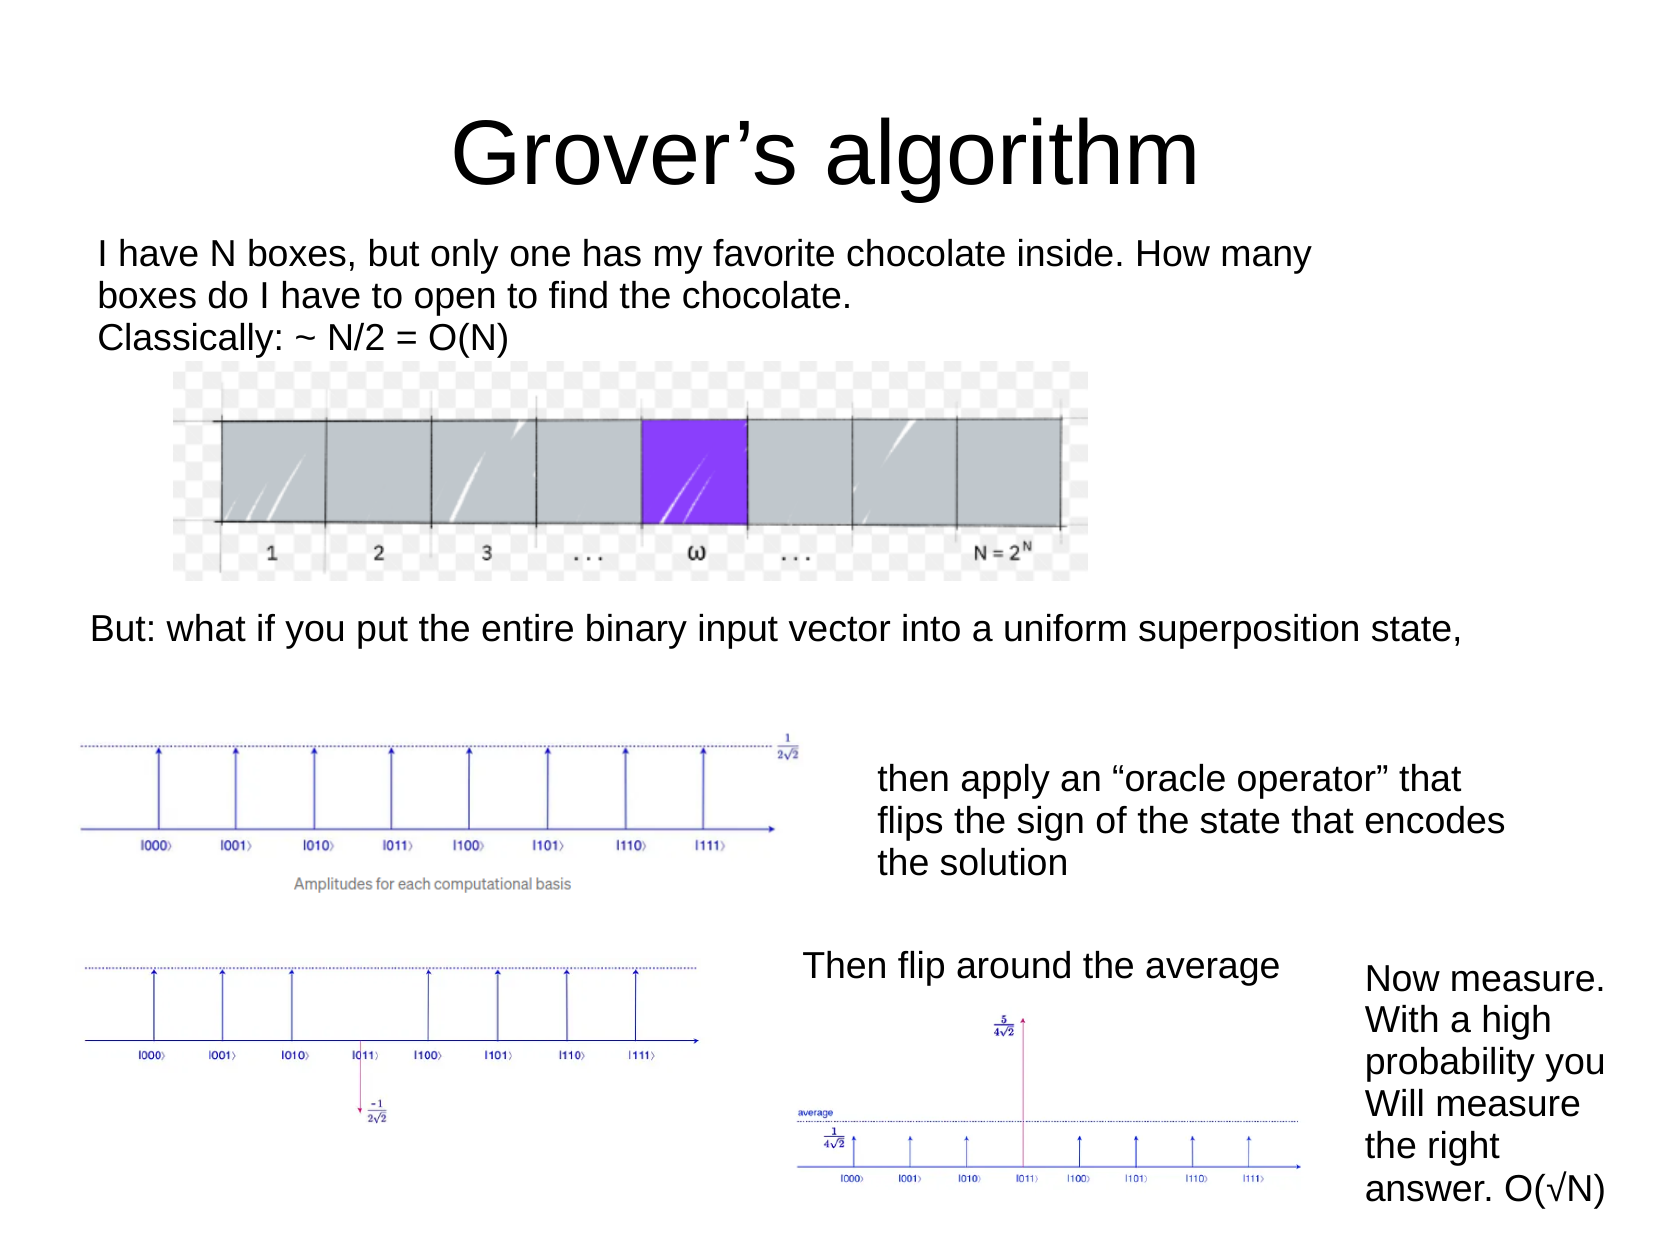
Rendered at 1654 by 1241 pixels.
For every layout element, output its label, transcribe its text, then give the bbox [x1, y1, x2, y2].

text_box But: what if you put the entire binary input vector into a uniform superposition state, [75, 600, 1538, 699]
picture [75, 954, 713, 1126]
text_box then apply an “oracle operator” that flips the sign of the state that encodes the solution [862, 750, 1538, 891]
text_box I have N boxes, but only one has my favorite chocolate inside. How many boxes do I have to open to find the chocolate. Classically: ~ N/2 = O(N) [82, 225, 1463, 366]
picture [173, 366, 1088, 581]
picture [50, 698, 826, 895]
picture [787, 994, 1314, 1206]
text_box Then flip around the average [787, 937, 1351, 995]
text_box Now measure. With a high probability you Will measure the right answer. O(√N) [1350, 949, 1651, 1217]
title Grover’s algorithm [82, 49, 1571, 257]
